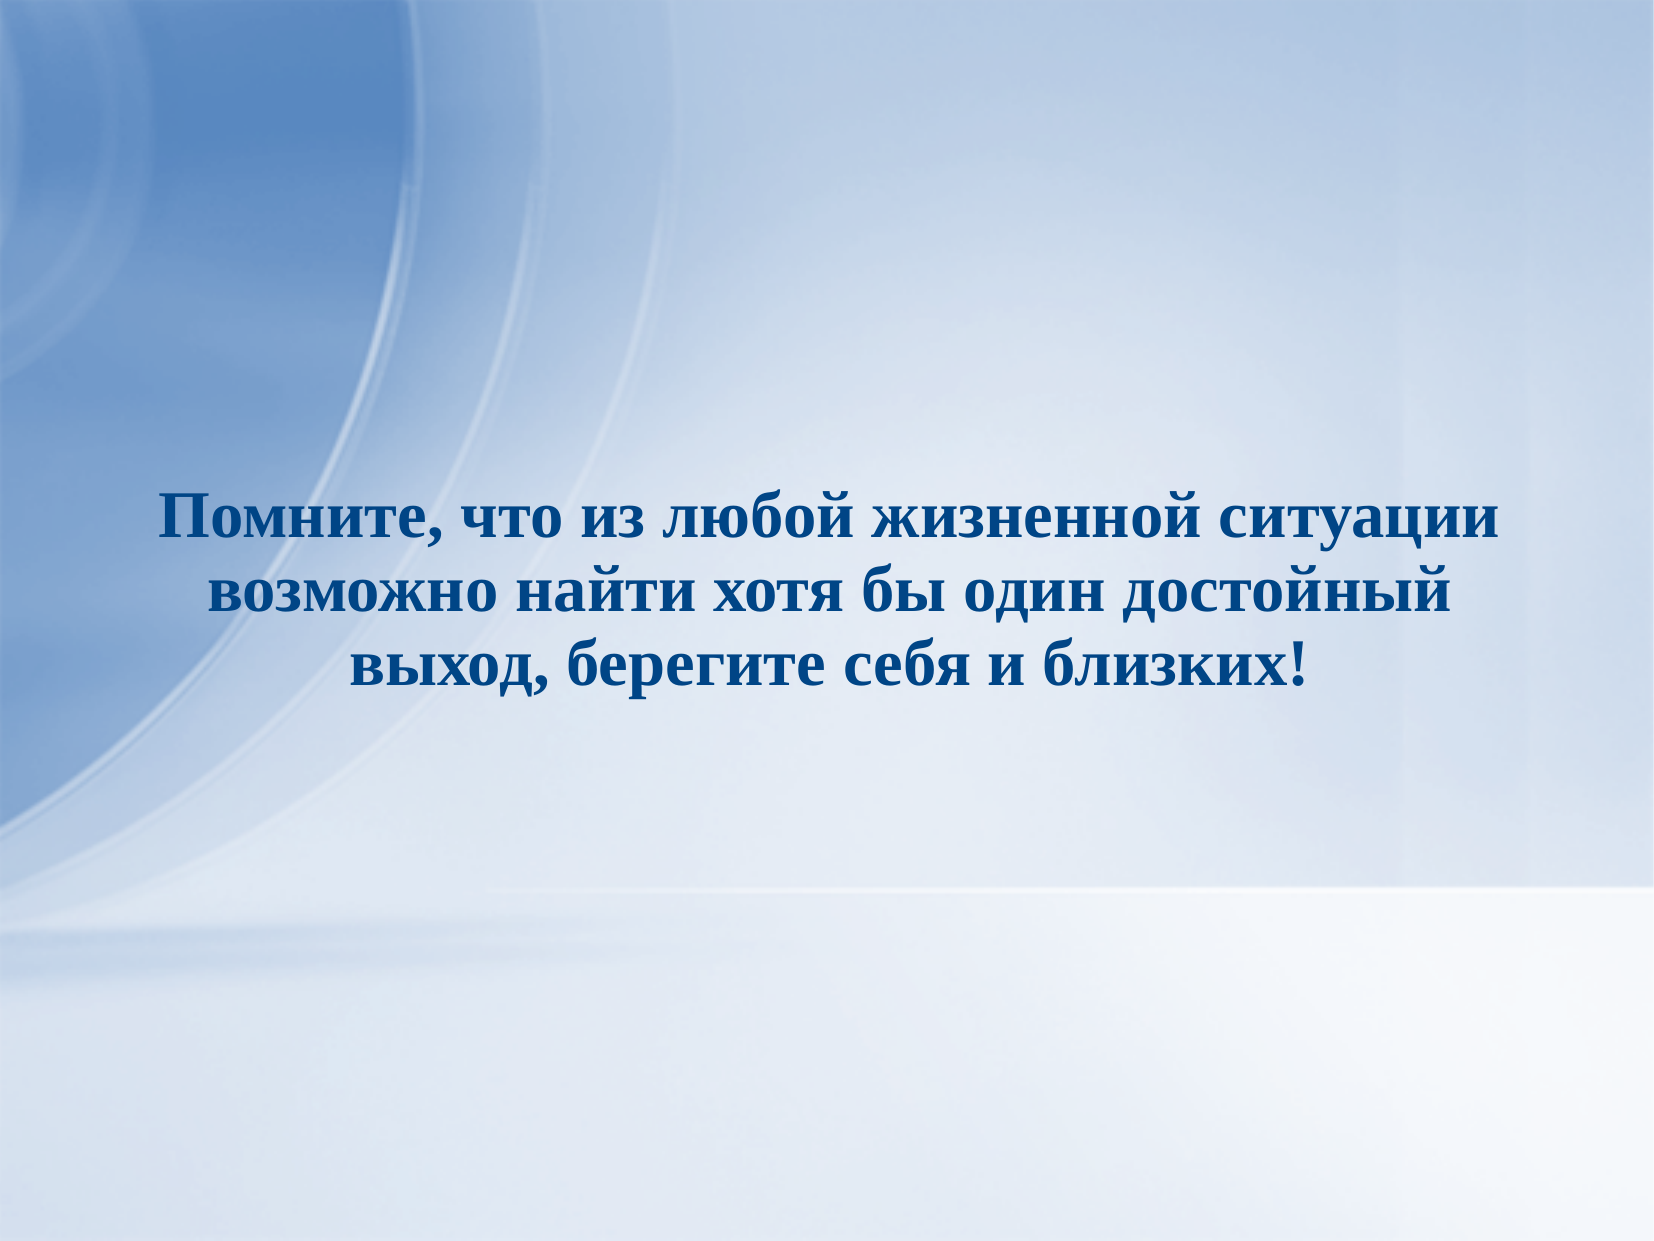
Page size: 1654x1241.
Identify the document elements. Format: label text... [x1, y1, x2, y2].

text_box Помните, что из любой жизненной ситуации возможно найти хотя бы один достойный выход, берегите себя и близких! [130, 103, 1531, 1075]
picture [0, 0, 1654, 1241]
